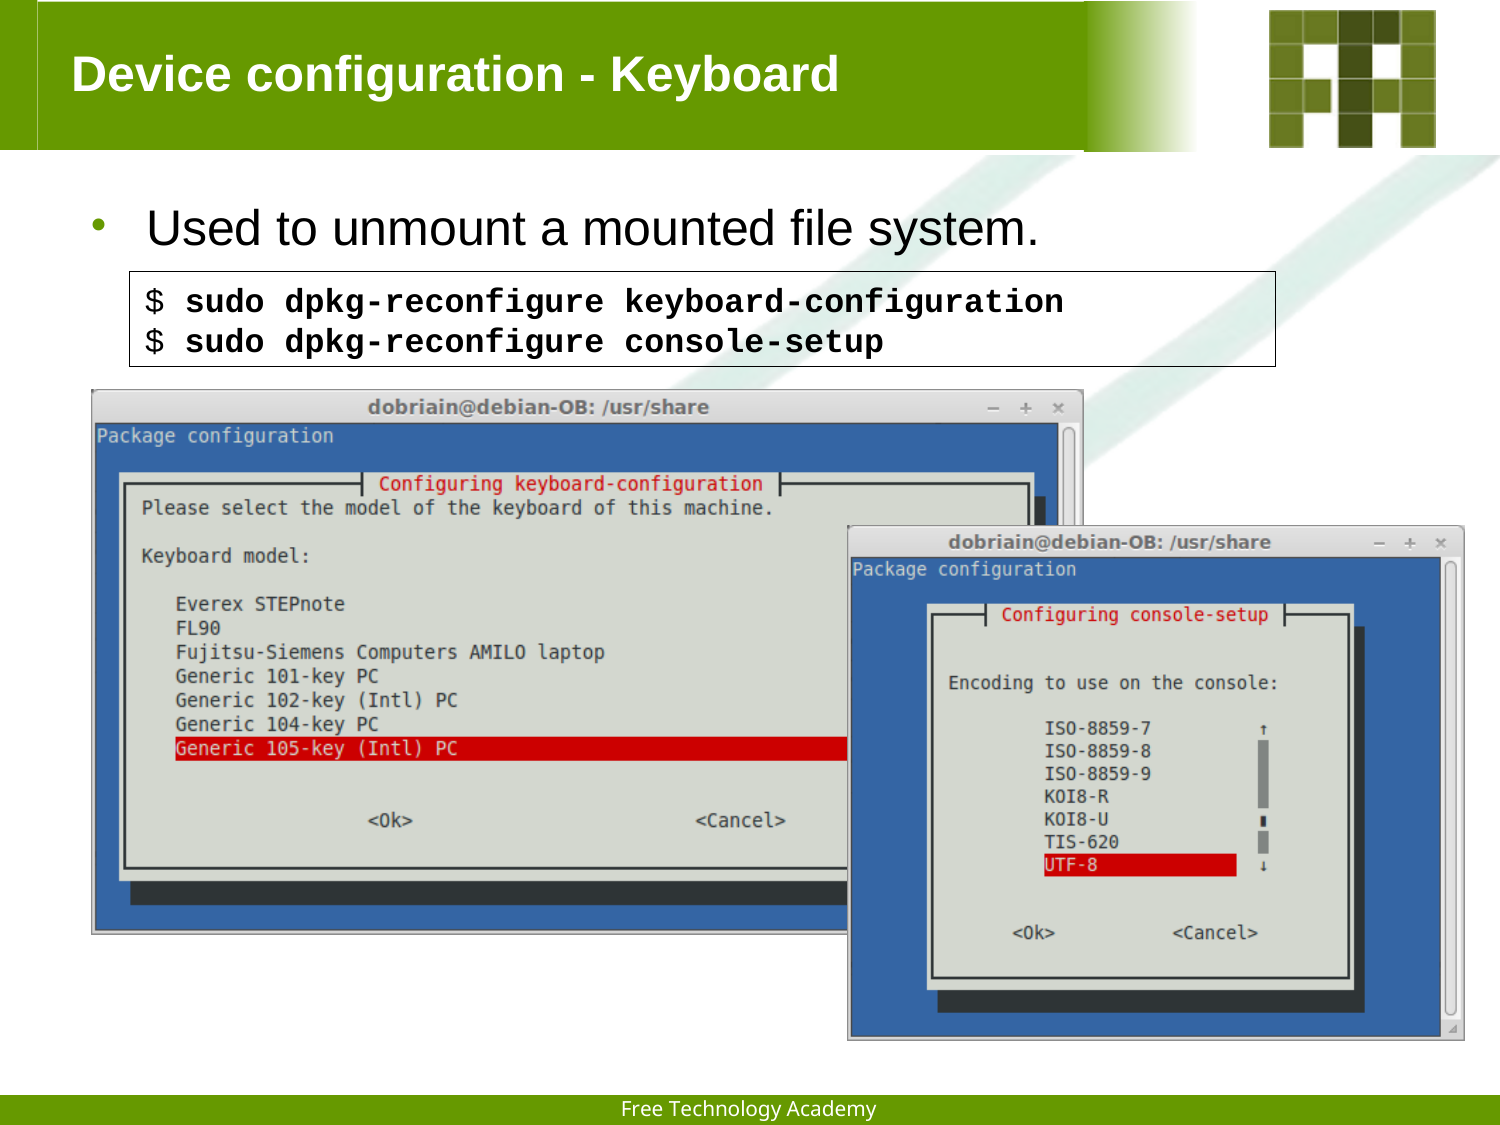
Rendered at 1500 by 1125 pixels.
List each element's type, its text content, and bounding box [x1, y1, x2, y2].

list Used to unmount a mounted file system. [75, 187, 1426, 1065]
text_box $ sudo dpkg-reconfigure keyboard-configuration $ sudo dpkg-reconfigure console-setup [129, 271, 1276, 367]
title Device configuration - Keyboard [56, 1, 1107, 152]
picture [91, 389, 1465, 1041]
picture [1269, 10, 1436, 148]
